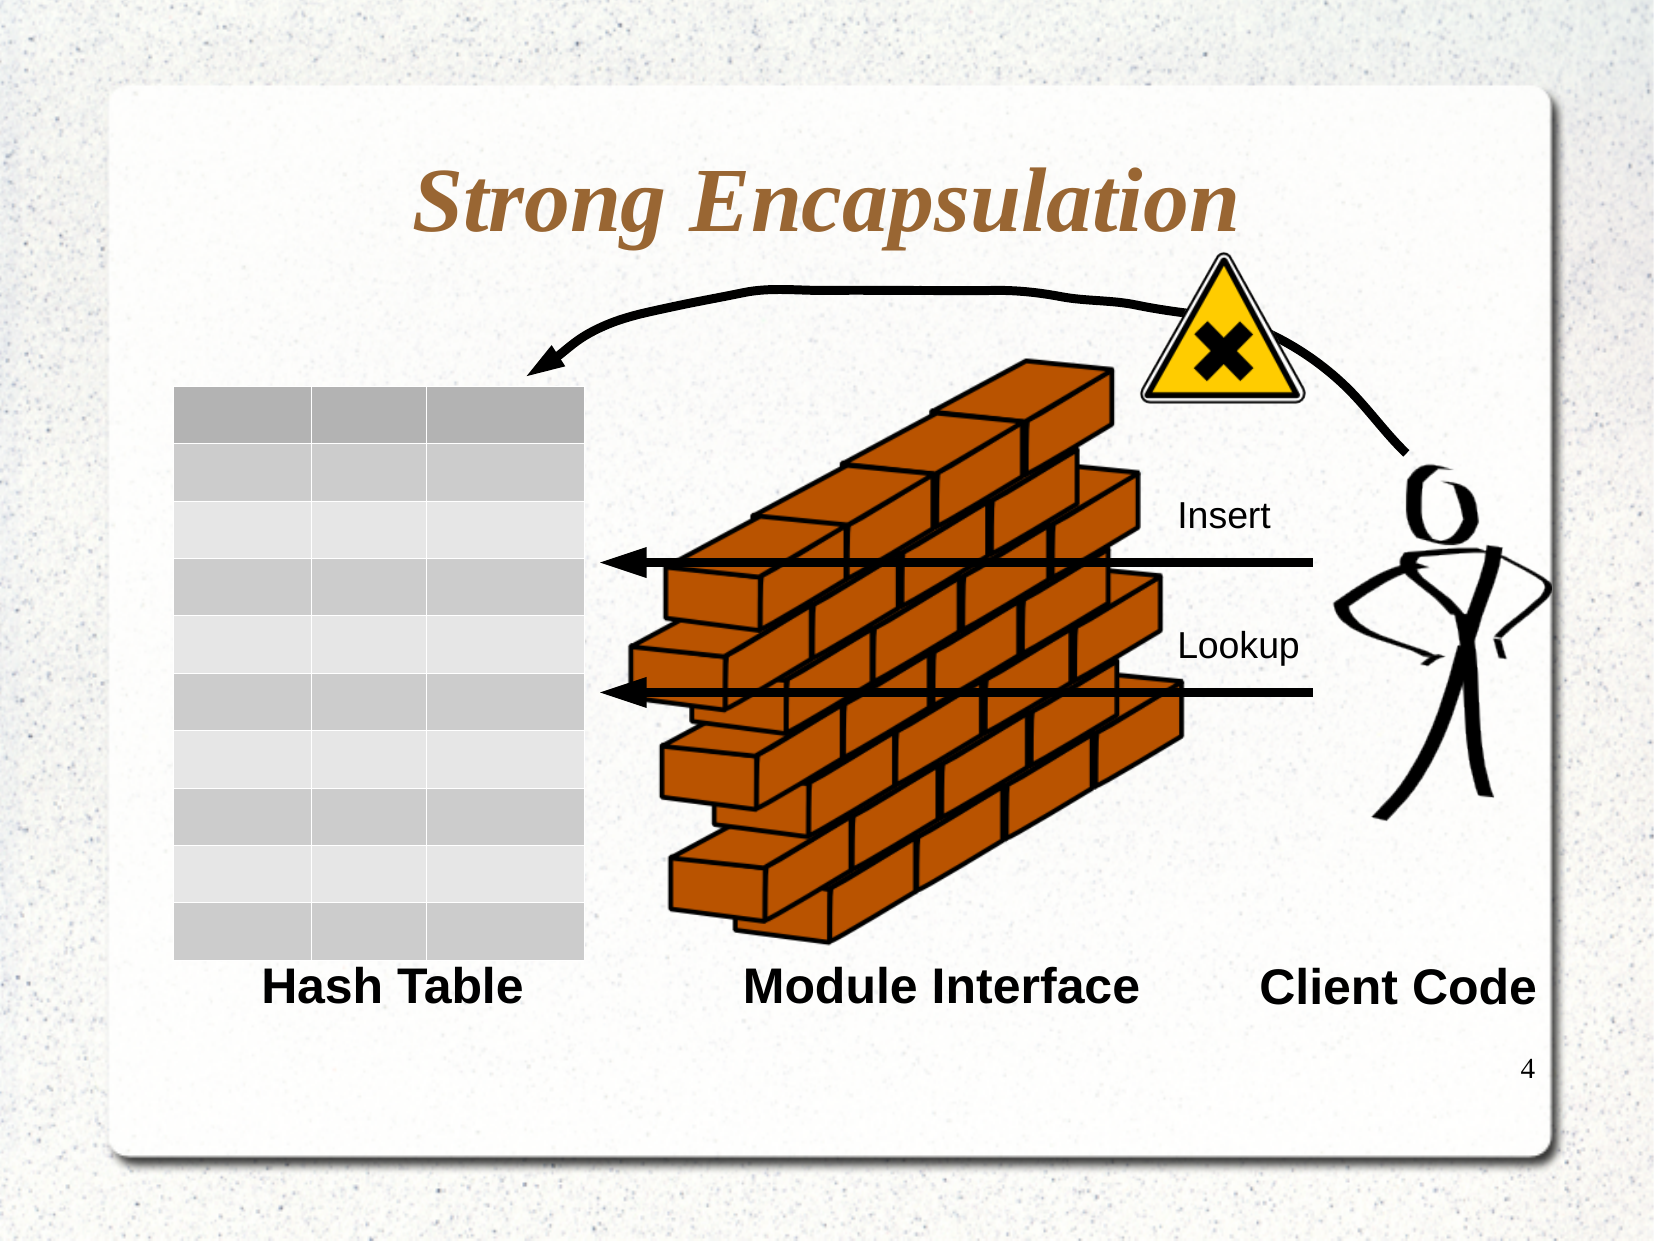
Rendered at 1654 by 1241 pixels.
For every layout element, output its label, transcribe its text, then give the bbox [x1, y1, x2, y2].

table_cell [312, 444, 426, 501]
table_cell [312, 731, 426, 788]
table_cell [174, 674, 311, 730]
table_cell [312, 789, 426, 845]
table_cell [174, 903, 311, 960]
table_cell [312, 616, 426, 673]
table_header [174, 387, 311, 443]
text_box Module Interface [728, 951, 1179, 1031]
table_cell [174, 789, 311, 845]
table_cell [174, 731, 311, 788]
table_cell [312, 846, 426, 902]
table_cell [312, 559, 426, 615]
table_cell [312, 502, 426, 558]
table_cell [427, 903, 584, 960]
text_box Hash Table [246, 951, 547, 1031]
title Strong Encapsulation [118, 104, 1536, 297]
table_header [427, 387, 584, 443]
table_cell [427, 789, 584, 845]
table_cell [427, 731, 584, 788]
text_box Lookup [1162, 617, 1351, 679]
table_cell [312, 674, 426, 730]
table_cell [427, 846, 584, 902]
table_cell [174, 502, 311, 558]
table_cell [427, 674, 584, 730]
table_cell [427, 559, 584, 615]
table_cell [427, 616, 584, 673]
text_box Client Code [1244, 951, 1583, 1031]
picture [0, 0, 1654, 1241]
table_cell [427, 502, 584, 558]
table_cell [427, 444, 584, 501]
table_cell [174, 444, 311, 501]
table_header [312, 387, 426, 443]
table_cell [174, 559, 311, 615]
table_cell [174, 846, 311, 902]
table_cell [174, 616, 311, 673]
table_cell [312, 903, 426, 951]
text_box Insert [1162, 487, 1351, 549]
